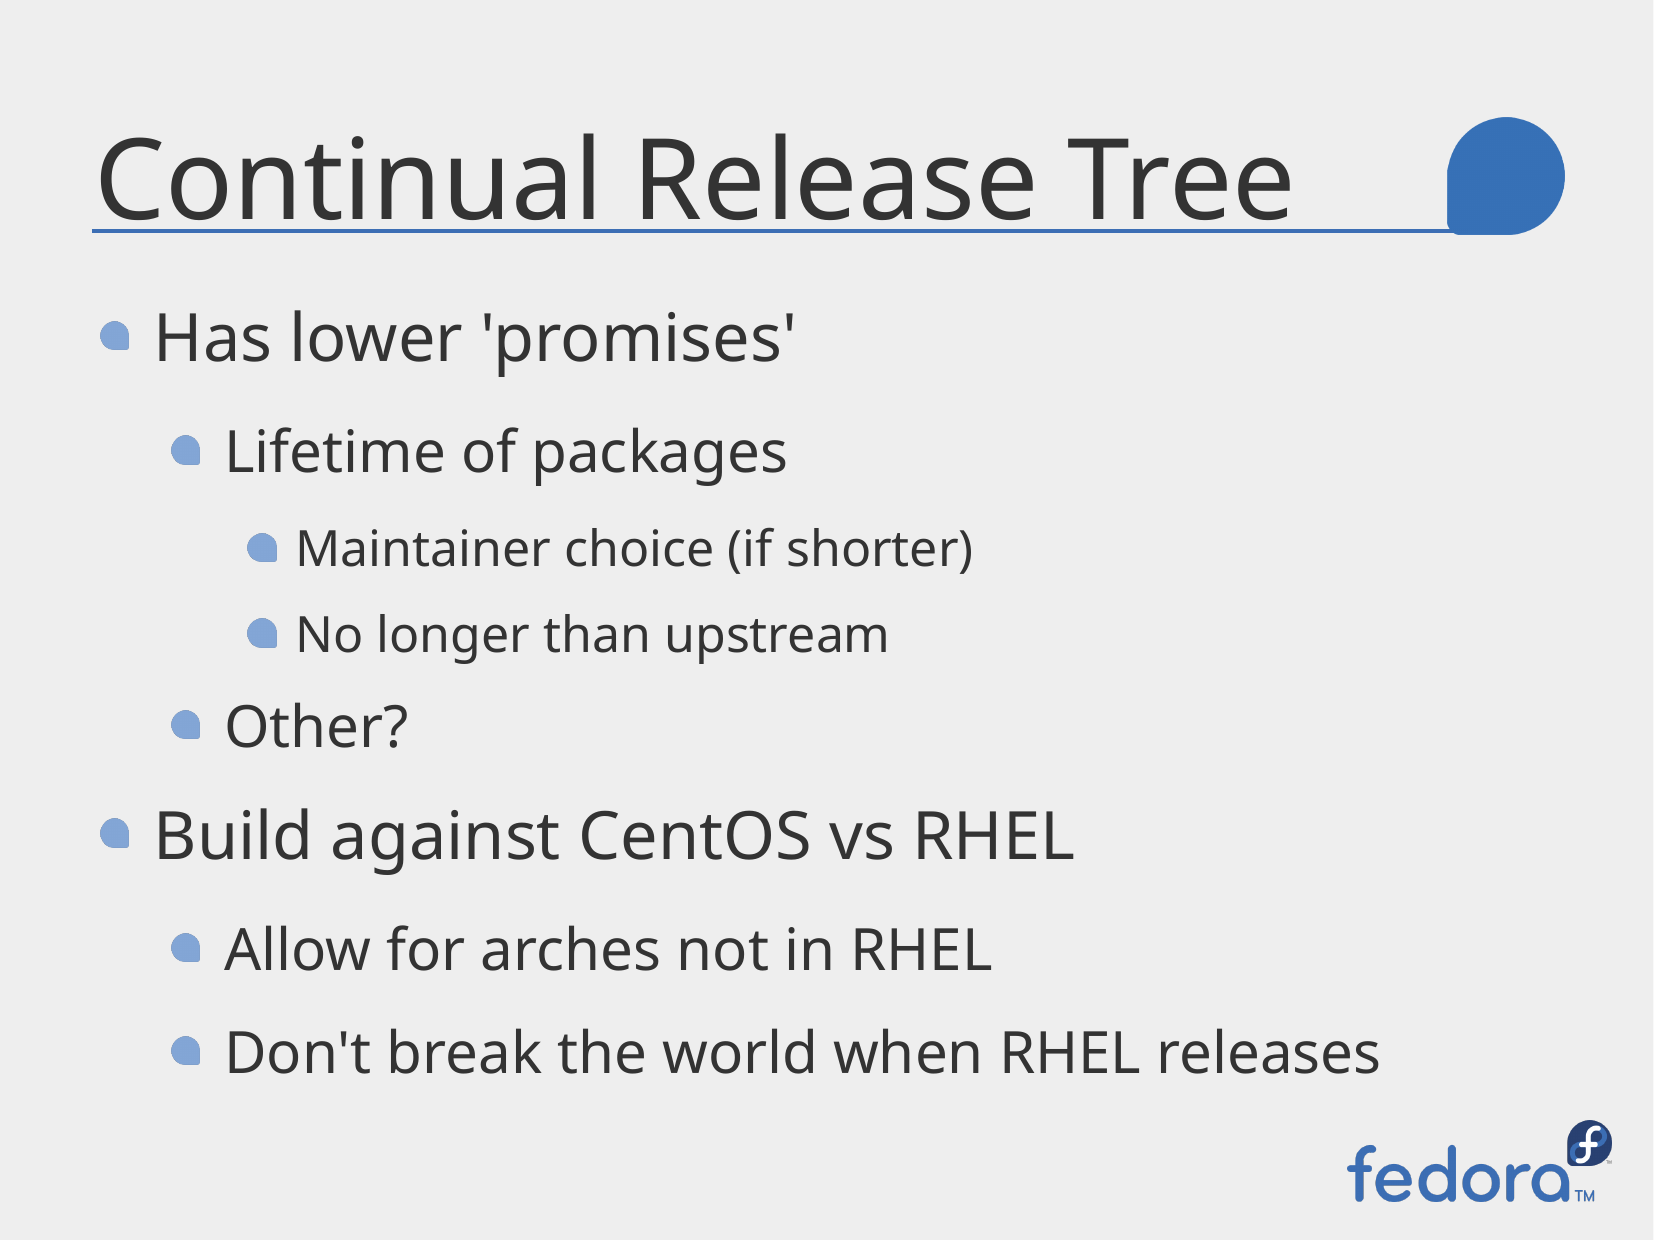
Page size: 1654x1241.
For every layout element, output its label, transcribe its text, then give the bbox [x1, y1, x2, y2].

title Continual Release Tree [94, 100, 1426, 251]
picture [1571, 1120, 1612, 1202]
list Has lower 'promises' Lifetime of packages Maintainer choice (if shorter) No longer than upstream Other? Build against CentOS vs RHEL Allow for arches not in RHEL Don't break the world when RHEL releases [82, 290, 1571, 1205]
picture [1447, 117, 1565, 235]
